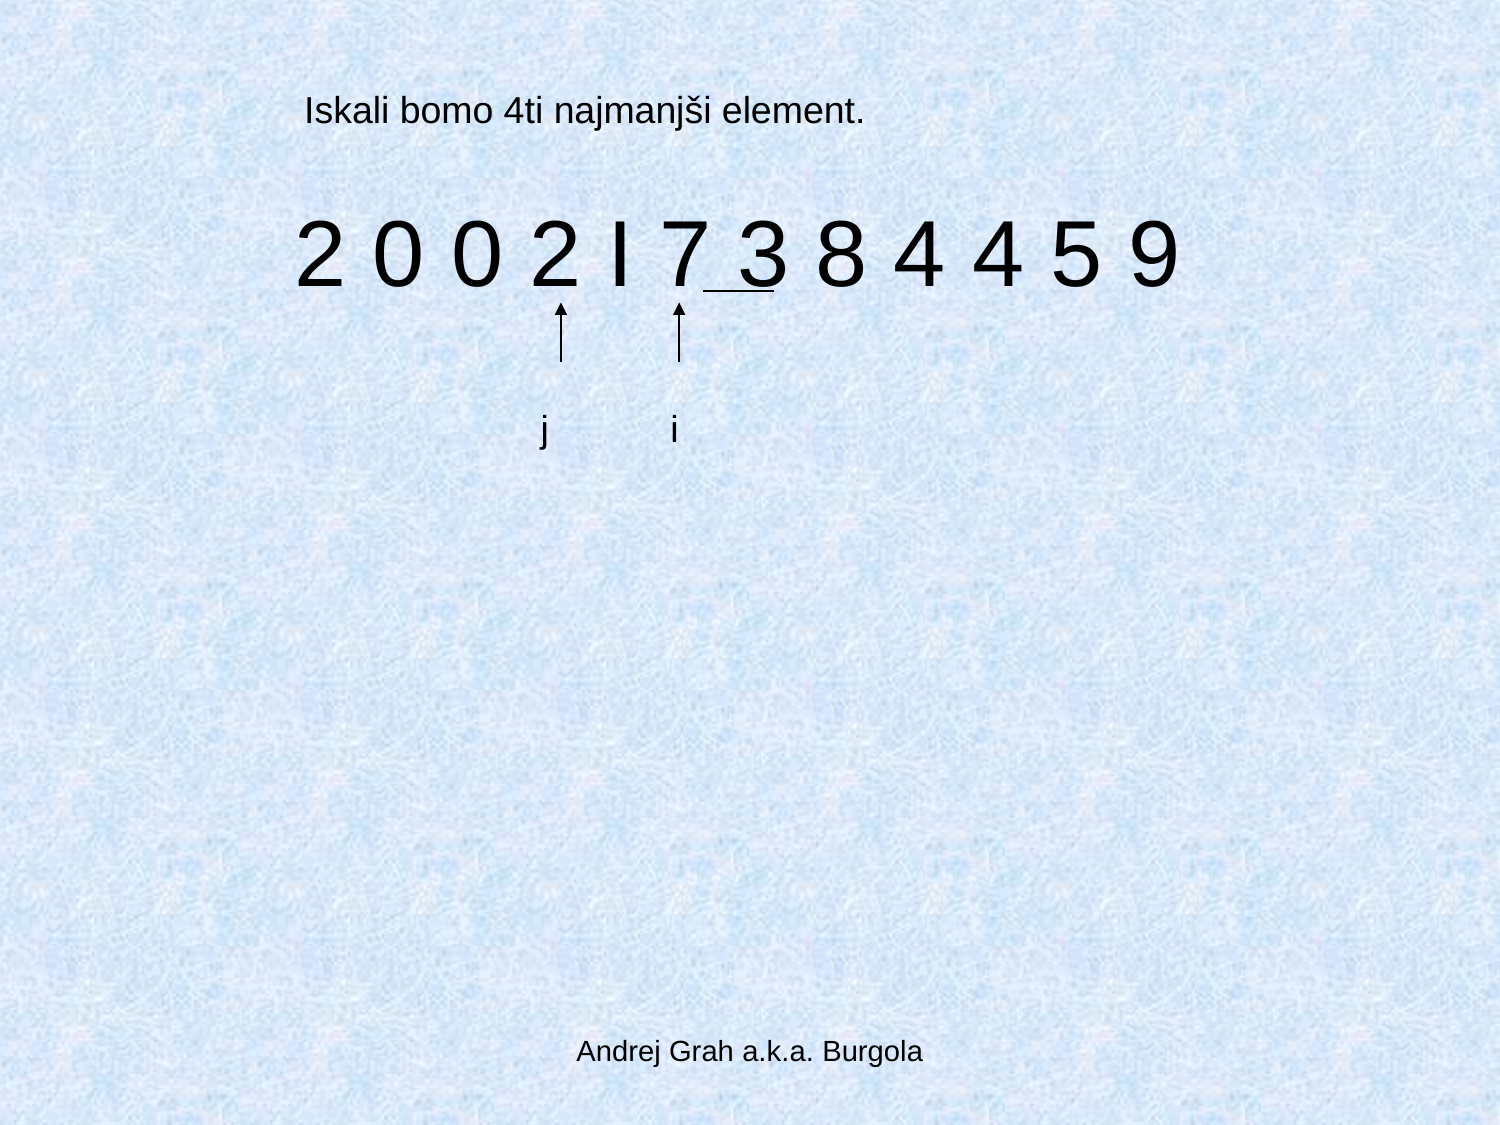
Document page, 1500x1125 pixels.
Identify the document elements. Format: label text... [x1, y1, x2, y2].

text_box i [655, 397, 694, 458]
text_box j [525, 397, 564, 458]
picture [0, 0, 1500, 1125]
text_box Iskali bomo 4ti najmanjši element. [289, 78, 1211, 139]
text_box 2 0 0 2 I 7 3 8 4 4 5 9 [194, 184, 1282, 313]
text_box Andrej Grah a.k.a. Burgola [512, 1024, 988, 1103]
